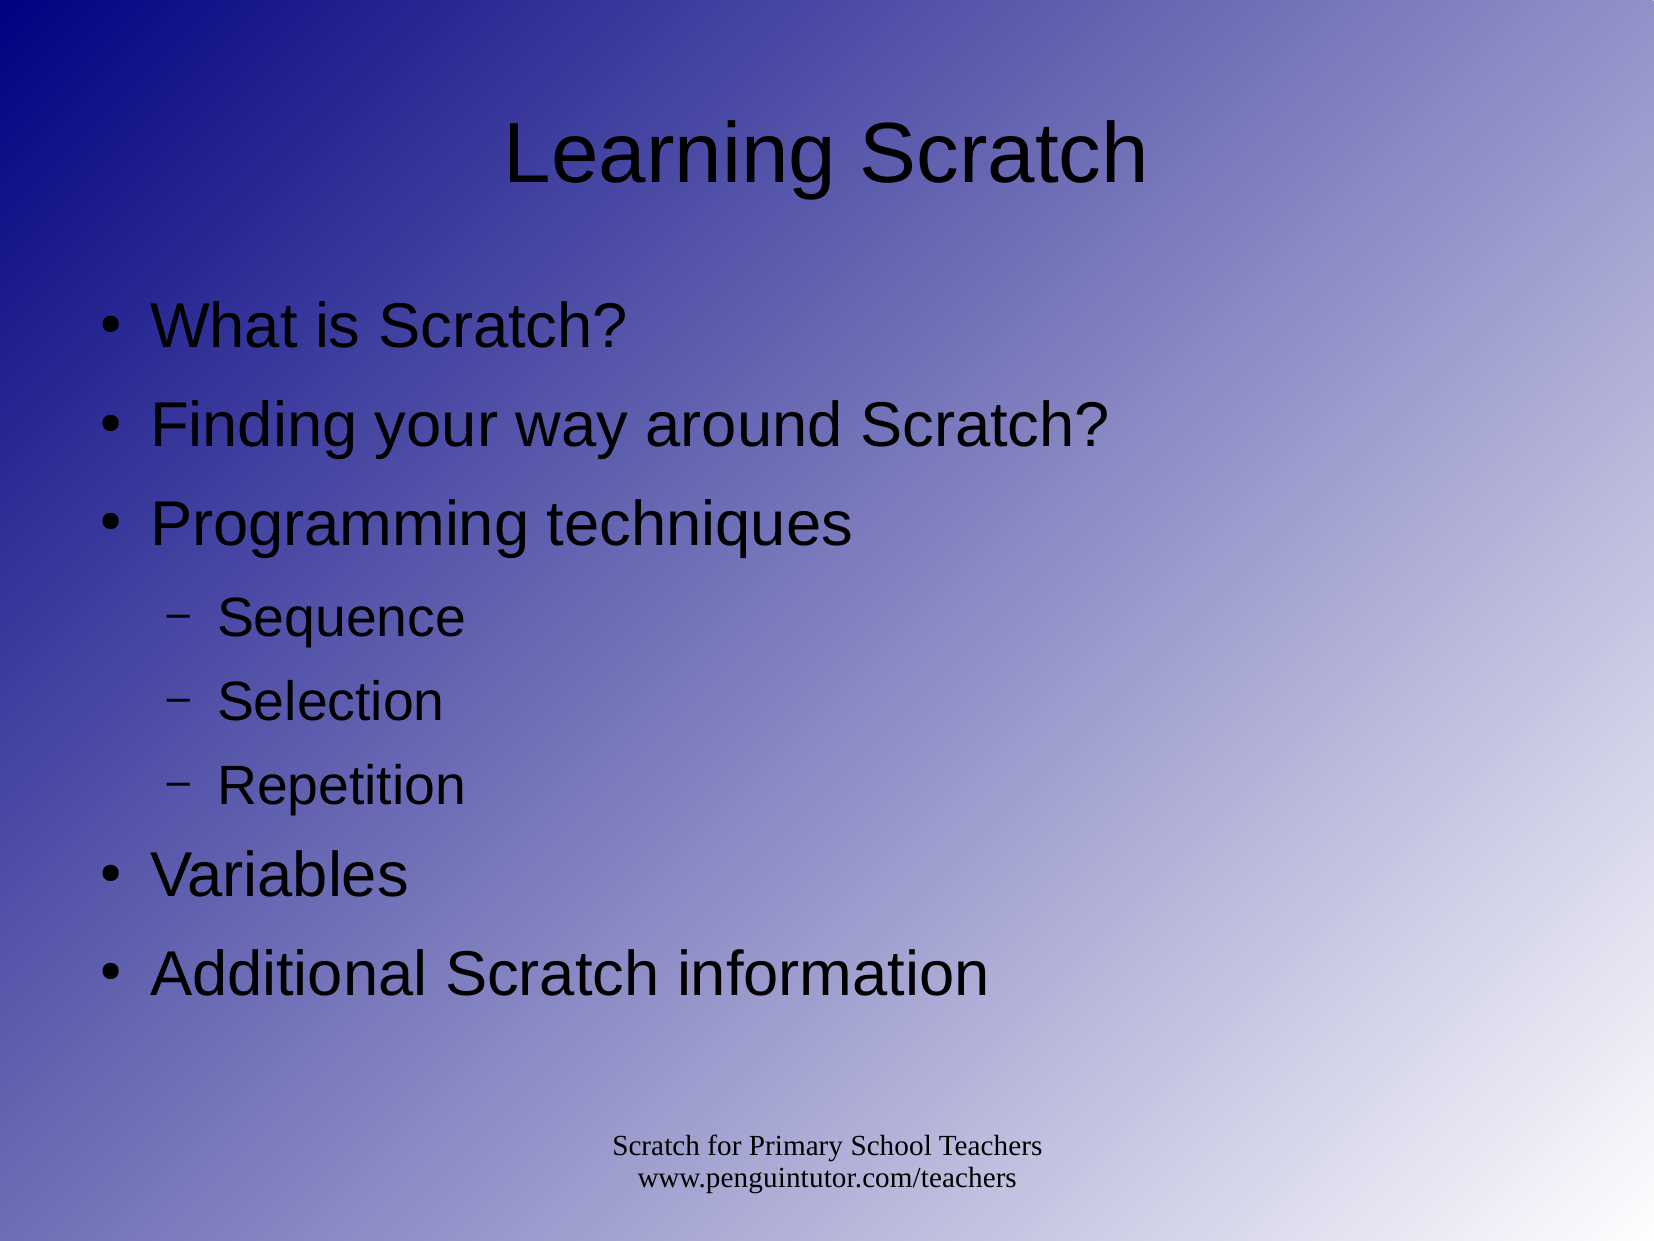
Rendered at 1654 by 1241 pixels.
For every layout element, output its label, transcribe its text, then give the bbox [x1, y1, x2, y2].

list What is Scratch? Finding your way around Scratch? Programming techniques Sequence Selection Repetition Variables Additional Scratch information [82, 290, 1571, 1010]
title Learning Scratch [82, 49, 1571, 257]
